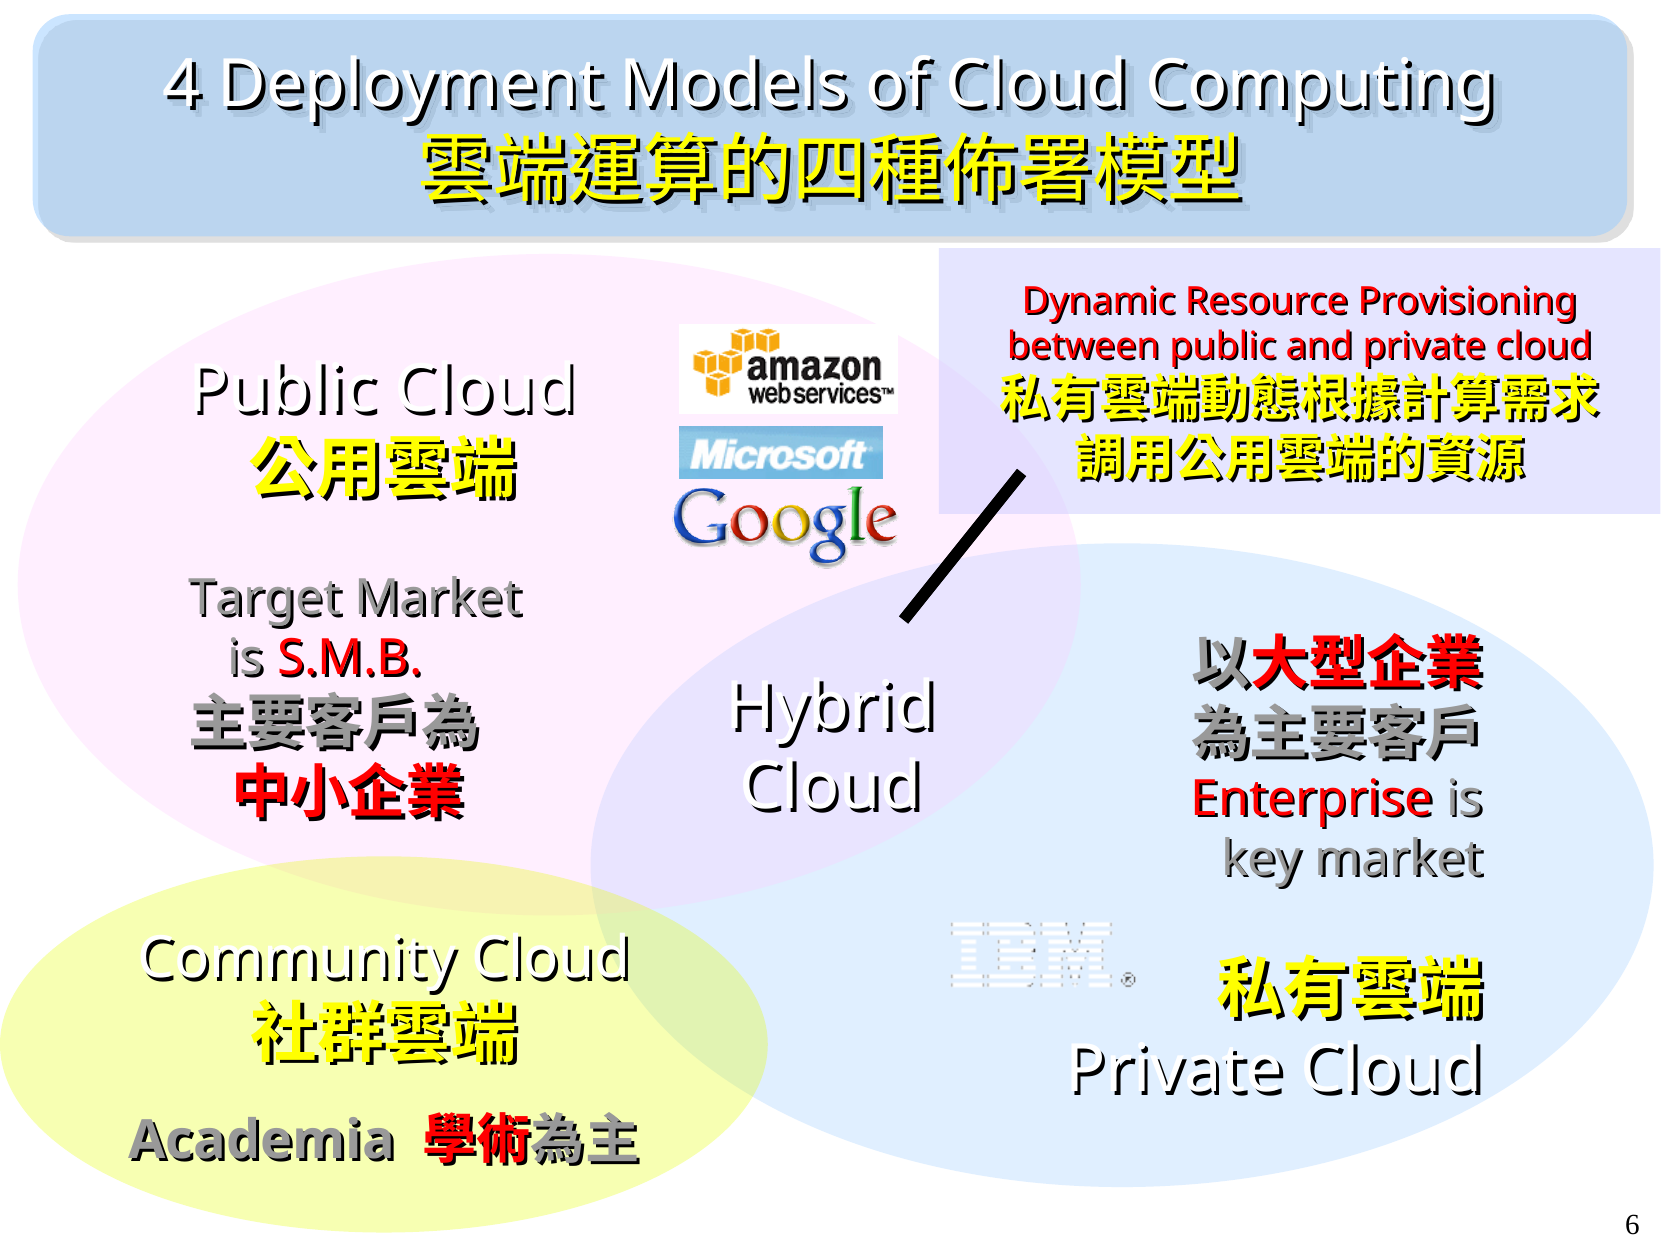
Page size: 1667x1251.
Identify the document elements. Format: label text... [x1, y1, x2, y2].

picture [915, 897, 1149, 1005]
picture [667, 484, 904, 570]
text_box Dynamic Resource Provisioning between public and private cloud 私有雲端動態根據計算需求 調用公用雲端的資源 [938, 248, 1661, 514]
text_box Community Cloud 社群雲端 Academia 學術為主 [0, 856, 768, 1233]
text_box Public Cloud 公用雲端 Target Market is S.M.B. 主要客戶為 中小企業 [17, 253, 1081, 910]
text_box 4 Deployment Models of Cloud Computing 雲端運算的四種佈署模型 [32, 14, 1628, 237]
text_box Hybrid Cloud [569, 654, 1093, 830]
picture [679, 426, 883, 479]
picture [679, 324, 898, 414]
text_box 以大型企業 為主要客戶 Enterprise is key market 私有雲端 Private Cloud [654, 543, 1654, 1188]
